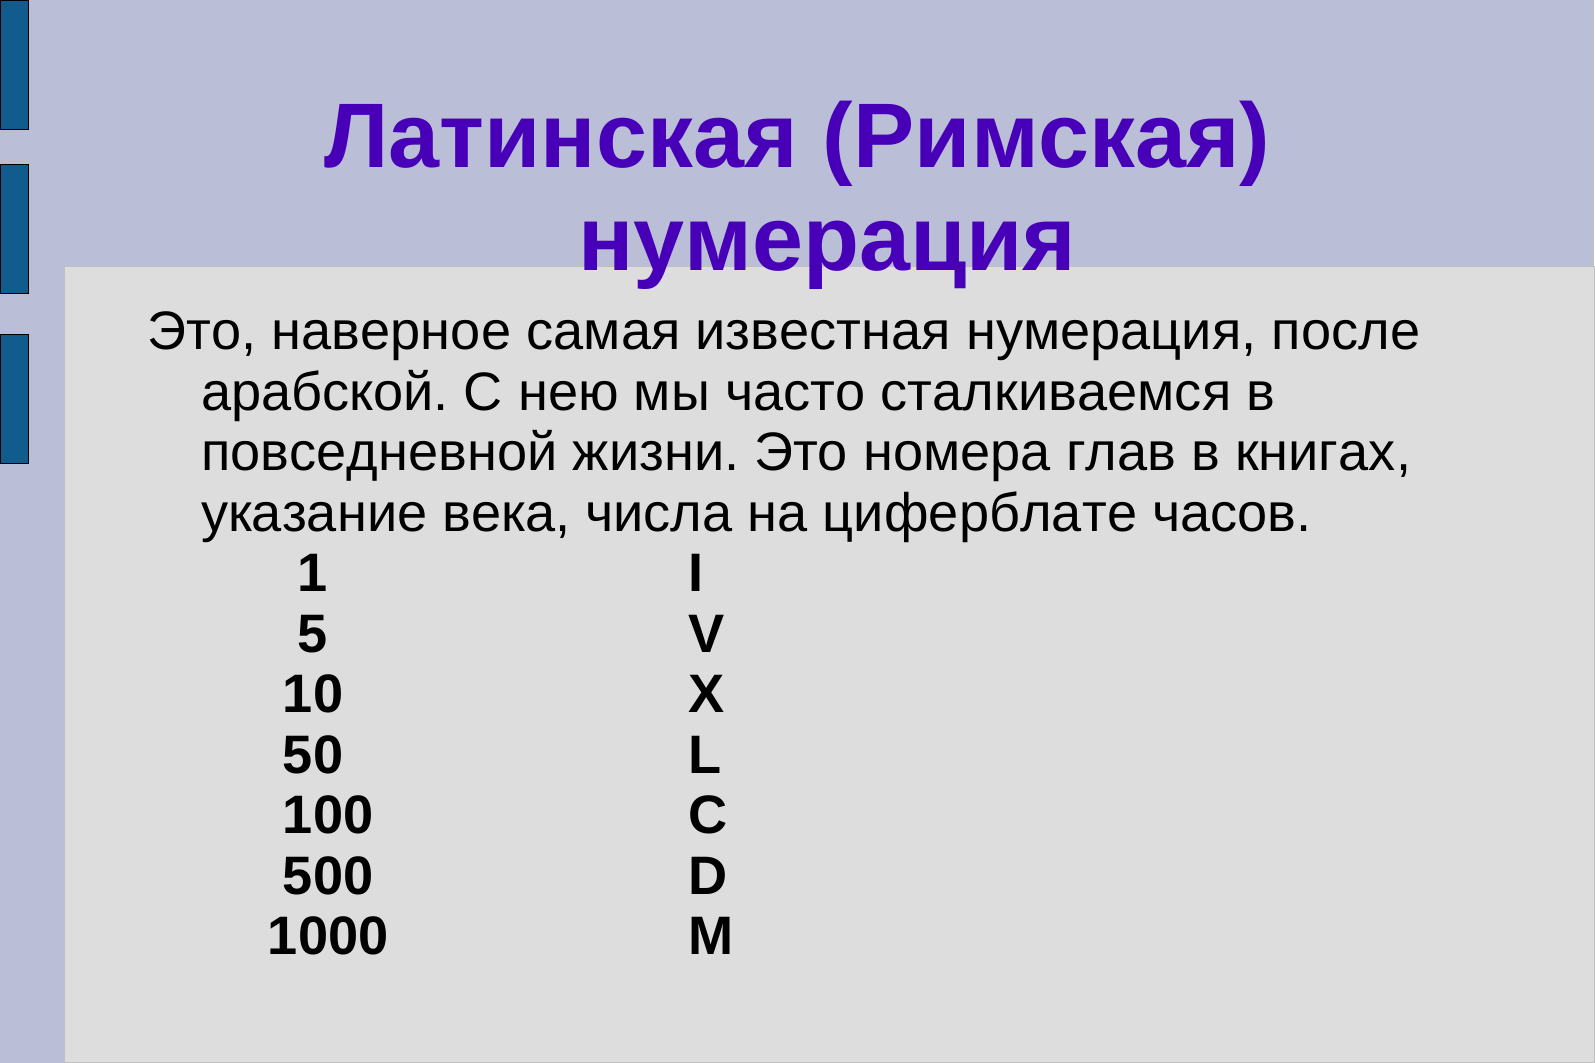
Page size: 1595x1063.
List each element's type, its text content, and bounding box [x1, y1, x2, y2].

title Латинская (Римская) нумерация [117, 84, 1479, 290]
list Это, наверное самая известная нумерация, после арабской. С нею мы часто сталкиваемся в повседневной жизни. Это номера глав в книгах, указание века, числа на циферблате часов. 1 I 5 V 10 X 50 L 100 C 500 D 1000 M [130, 300, 1462, 1063]
